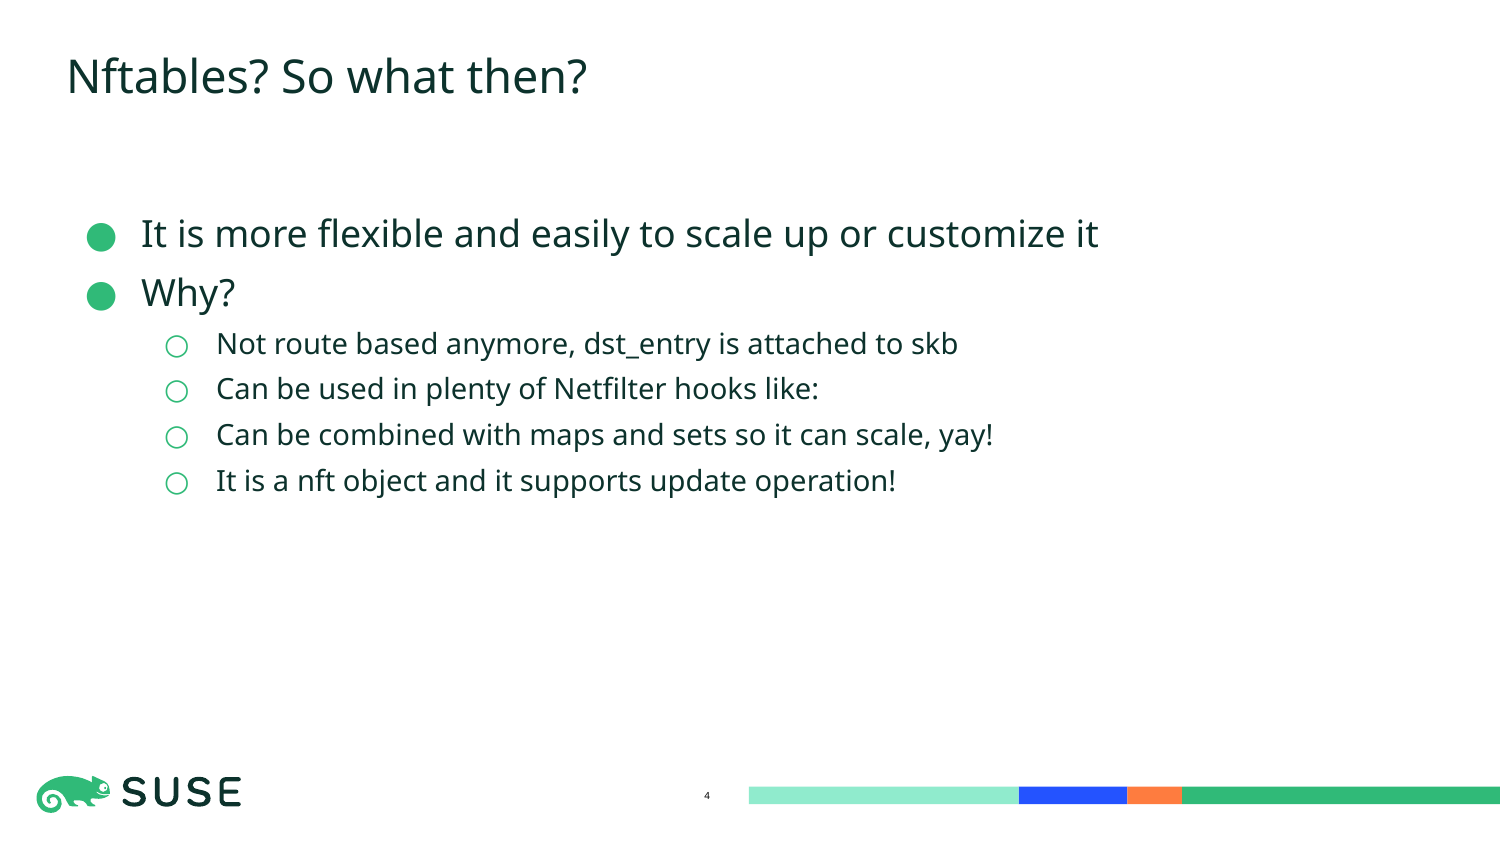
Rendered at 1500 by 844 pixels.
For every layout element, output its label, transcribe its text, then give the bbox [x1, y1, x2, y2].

title Nftables? So what then? [51, 28, 1449, 123]
slide_number <number> [634, 773, 725, 818]
list It is more flexible and easily to scale up or customize it Why? Not route based anymore, dst_entry is attached to skb Can be used in plenty of Netfilter hooks like: Can be combined with maps and sets so it can scale, yay! It is a nft object and it supports update operation! [51, 185, 1449, 715]
